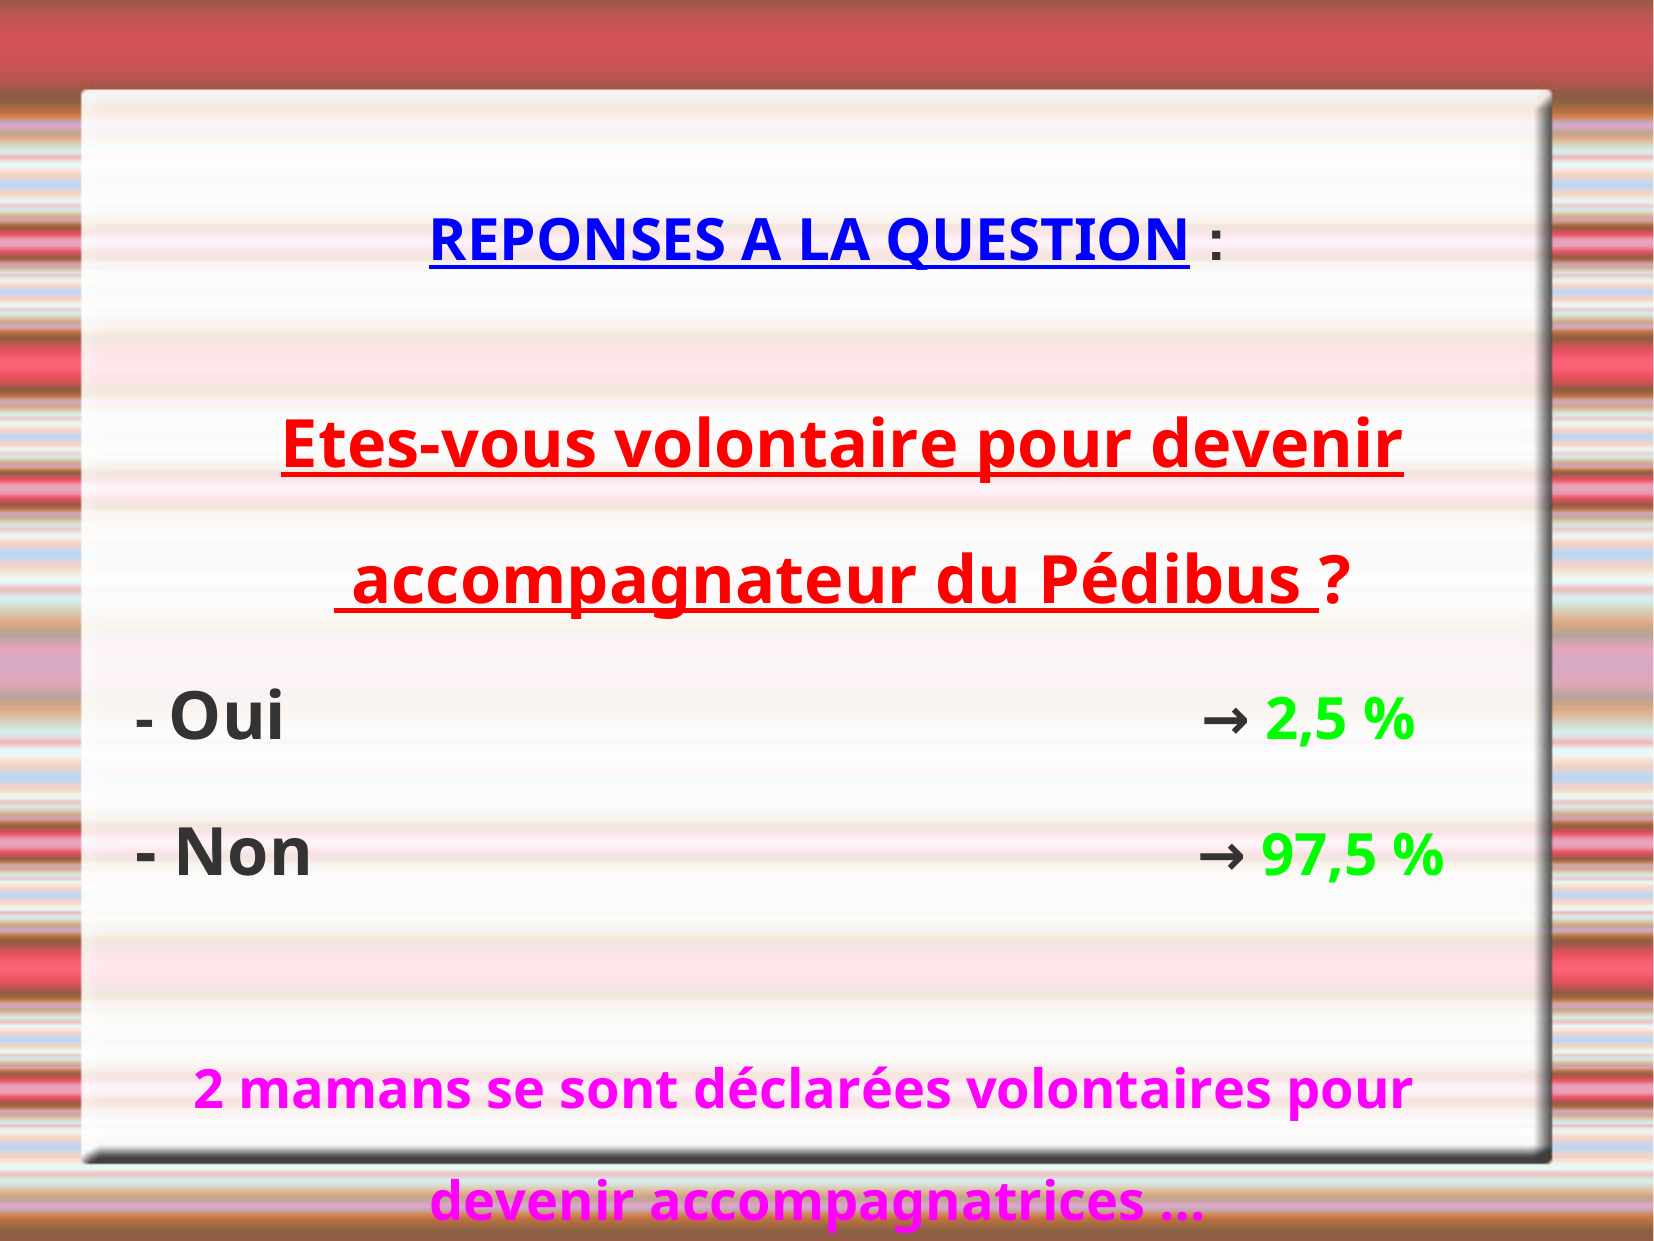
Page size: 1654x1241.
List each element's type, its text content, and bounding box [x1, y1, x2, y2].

list Etes-vous volontaire pour devenir accompagnateur du Pédibus ? - Oui → 2,5 % - Non → 97,5 % 2 mamans se sont déclarées volontaires pour devenir accompagnatrices … [134, 350, 1516, 1118]
picture [0, 0, 1654, 1241]
title REPONSES A LA QUESTION : [121, 122, 1534, 315]
